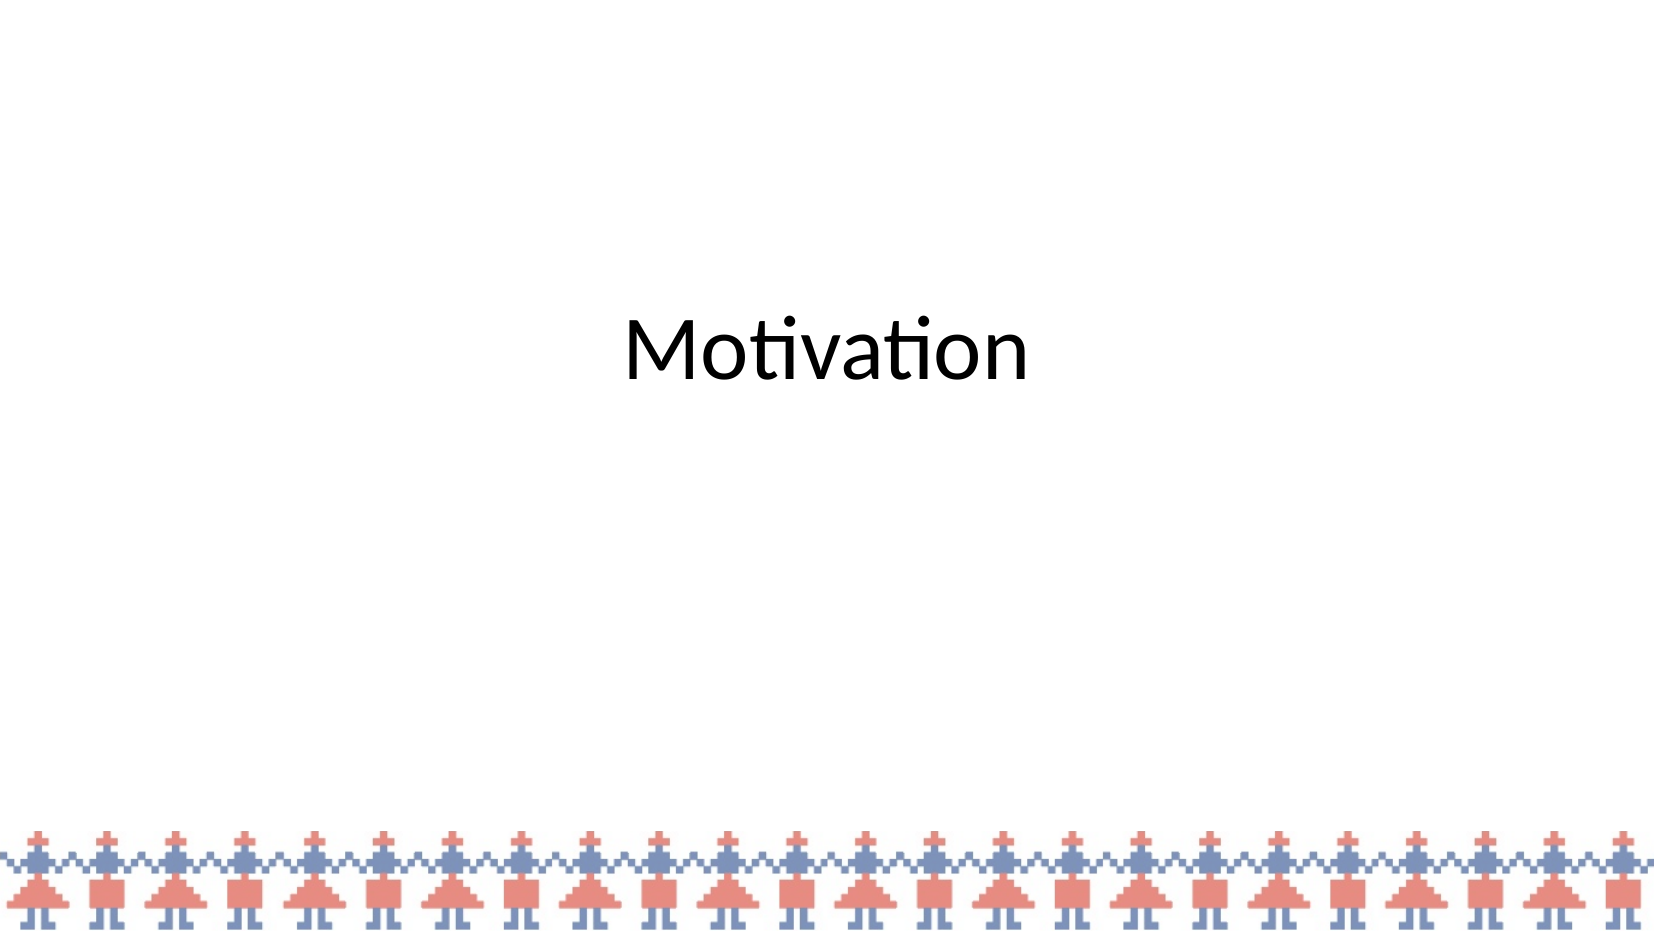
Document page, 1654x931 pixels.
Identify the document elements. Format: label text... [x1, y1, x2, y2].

title Motivation [82, 254, 1571, 460]
